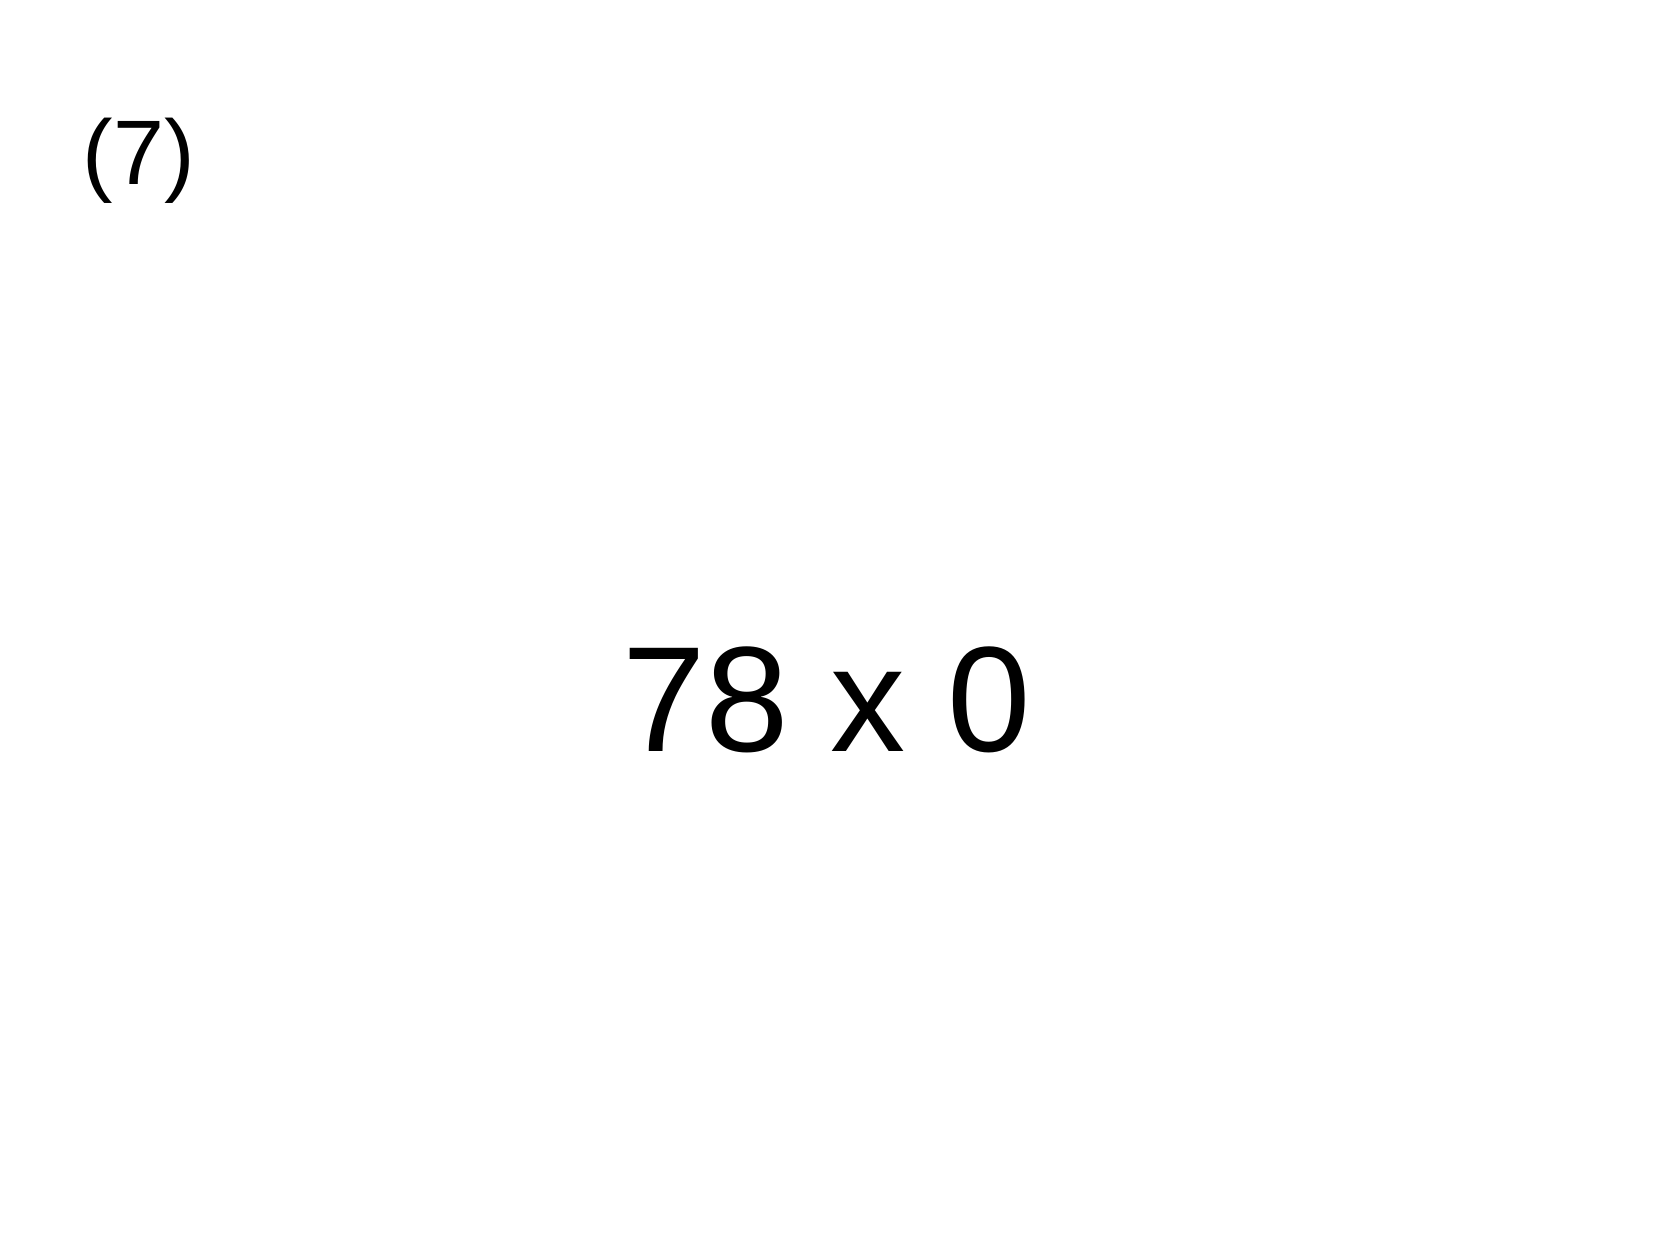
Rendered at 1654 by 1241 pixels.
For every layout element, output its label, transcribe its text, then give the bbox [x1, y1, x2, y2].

subtitle 78 x 0 [82, 297, 1571, 1102]
title (7) [82, 49, 1571, 257]
